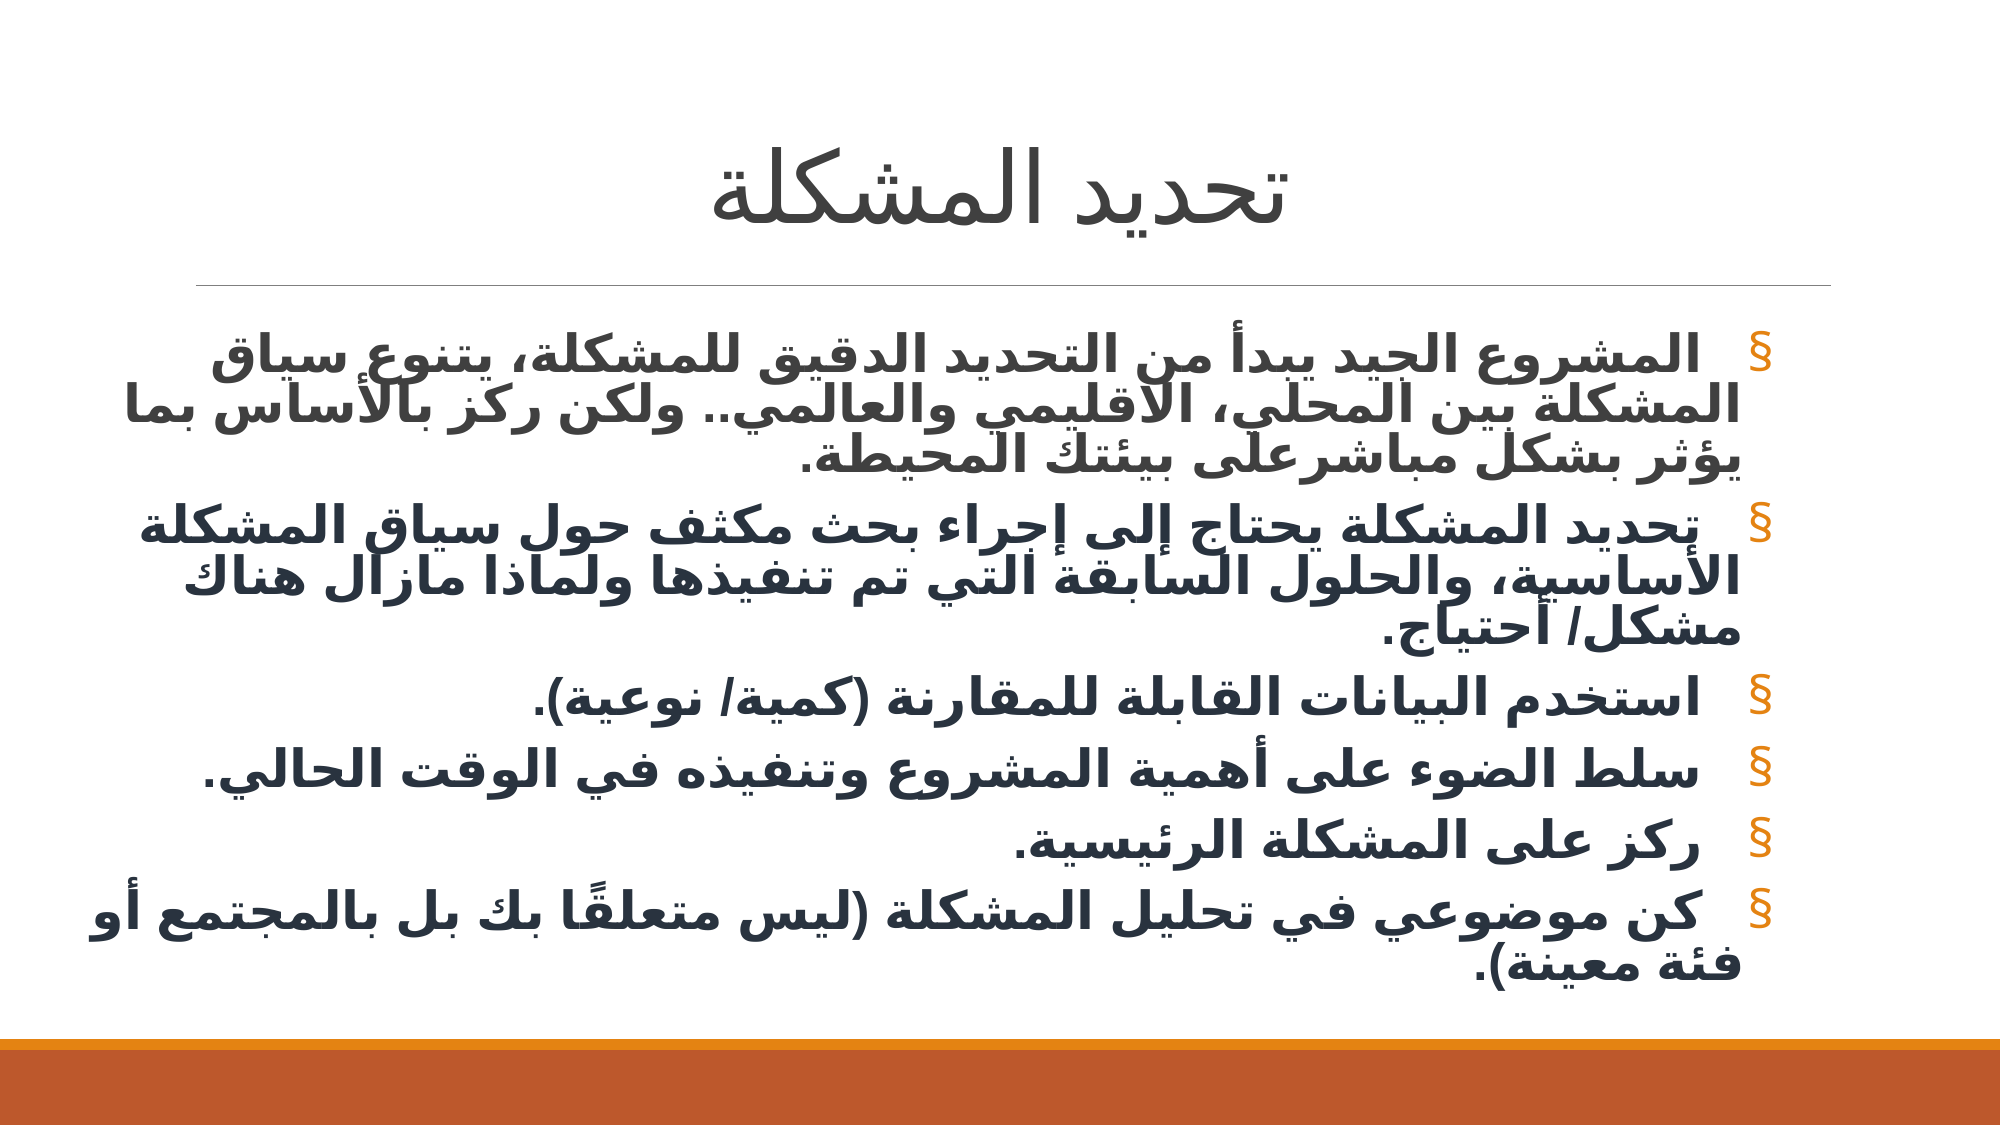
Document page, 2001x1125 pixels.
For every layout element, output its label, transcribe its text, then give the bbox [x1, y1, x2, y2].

list المشروع الجيد يبدأ من التحديد الدقيق للمشكلة، يتنوع سياق المشكلة بين المحلي، الاقليمي والعالمي.. ولكن ركز بالأساس بما يؤثر بشكل مباشرعلى بيئتك المحيطة. تحديد المشكلة يحتاج إلى إجراء بحث مكثف حول سياق المشكلة الأساسية، والحلول السابقة التي تم تنفيذها ولماذا مازال هناك مشكل/ أحتياج. استخدم البيانات القابلة للمقارنة (كمية/ نوعية). سلط الضوء على أهمية المشروع وتنفيذه في الوقت الحالي. ركز على المشكلة الرئيسية. كن موضوعي في تحليل المشكلة (ليس متعلقًا بك بل بالمجتمع أو فئة معينة). [76, 324, 1830, 1000]
title تحديد المشكلة [333, 46, 1667, 252]
